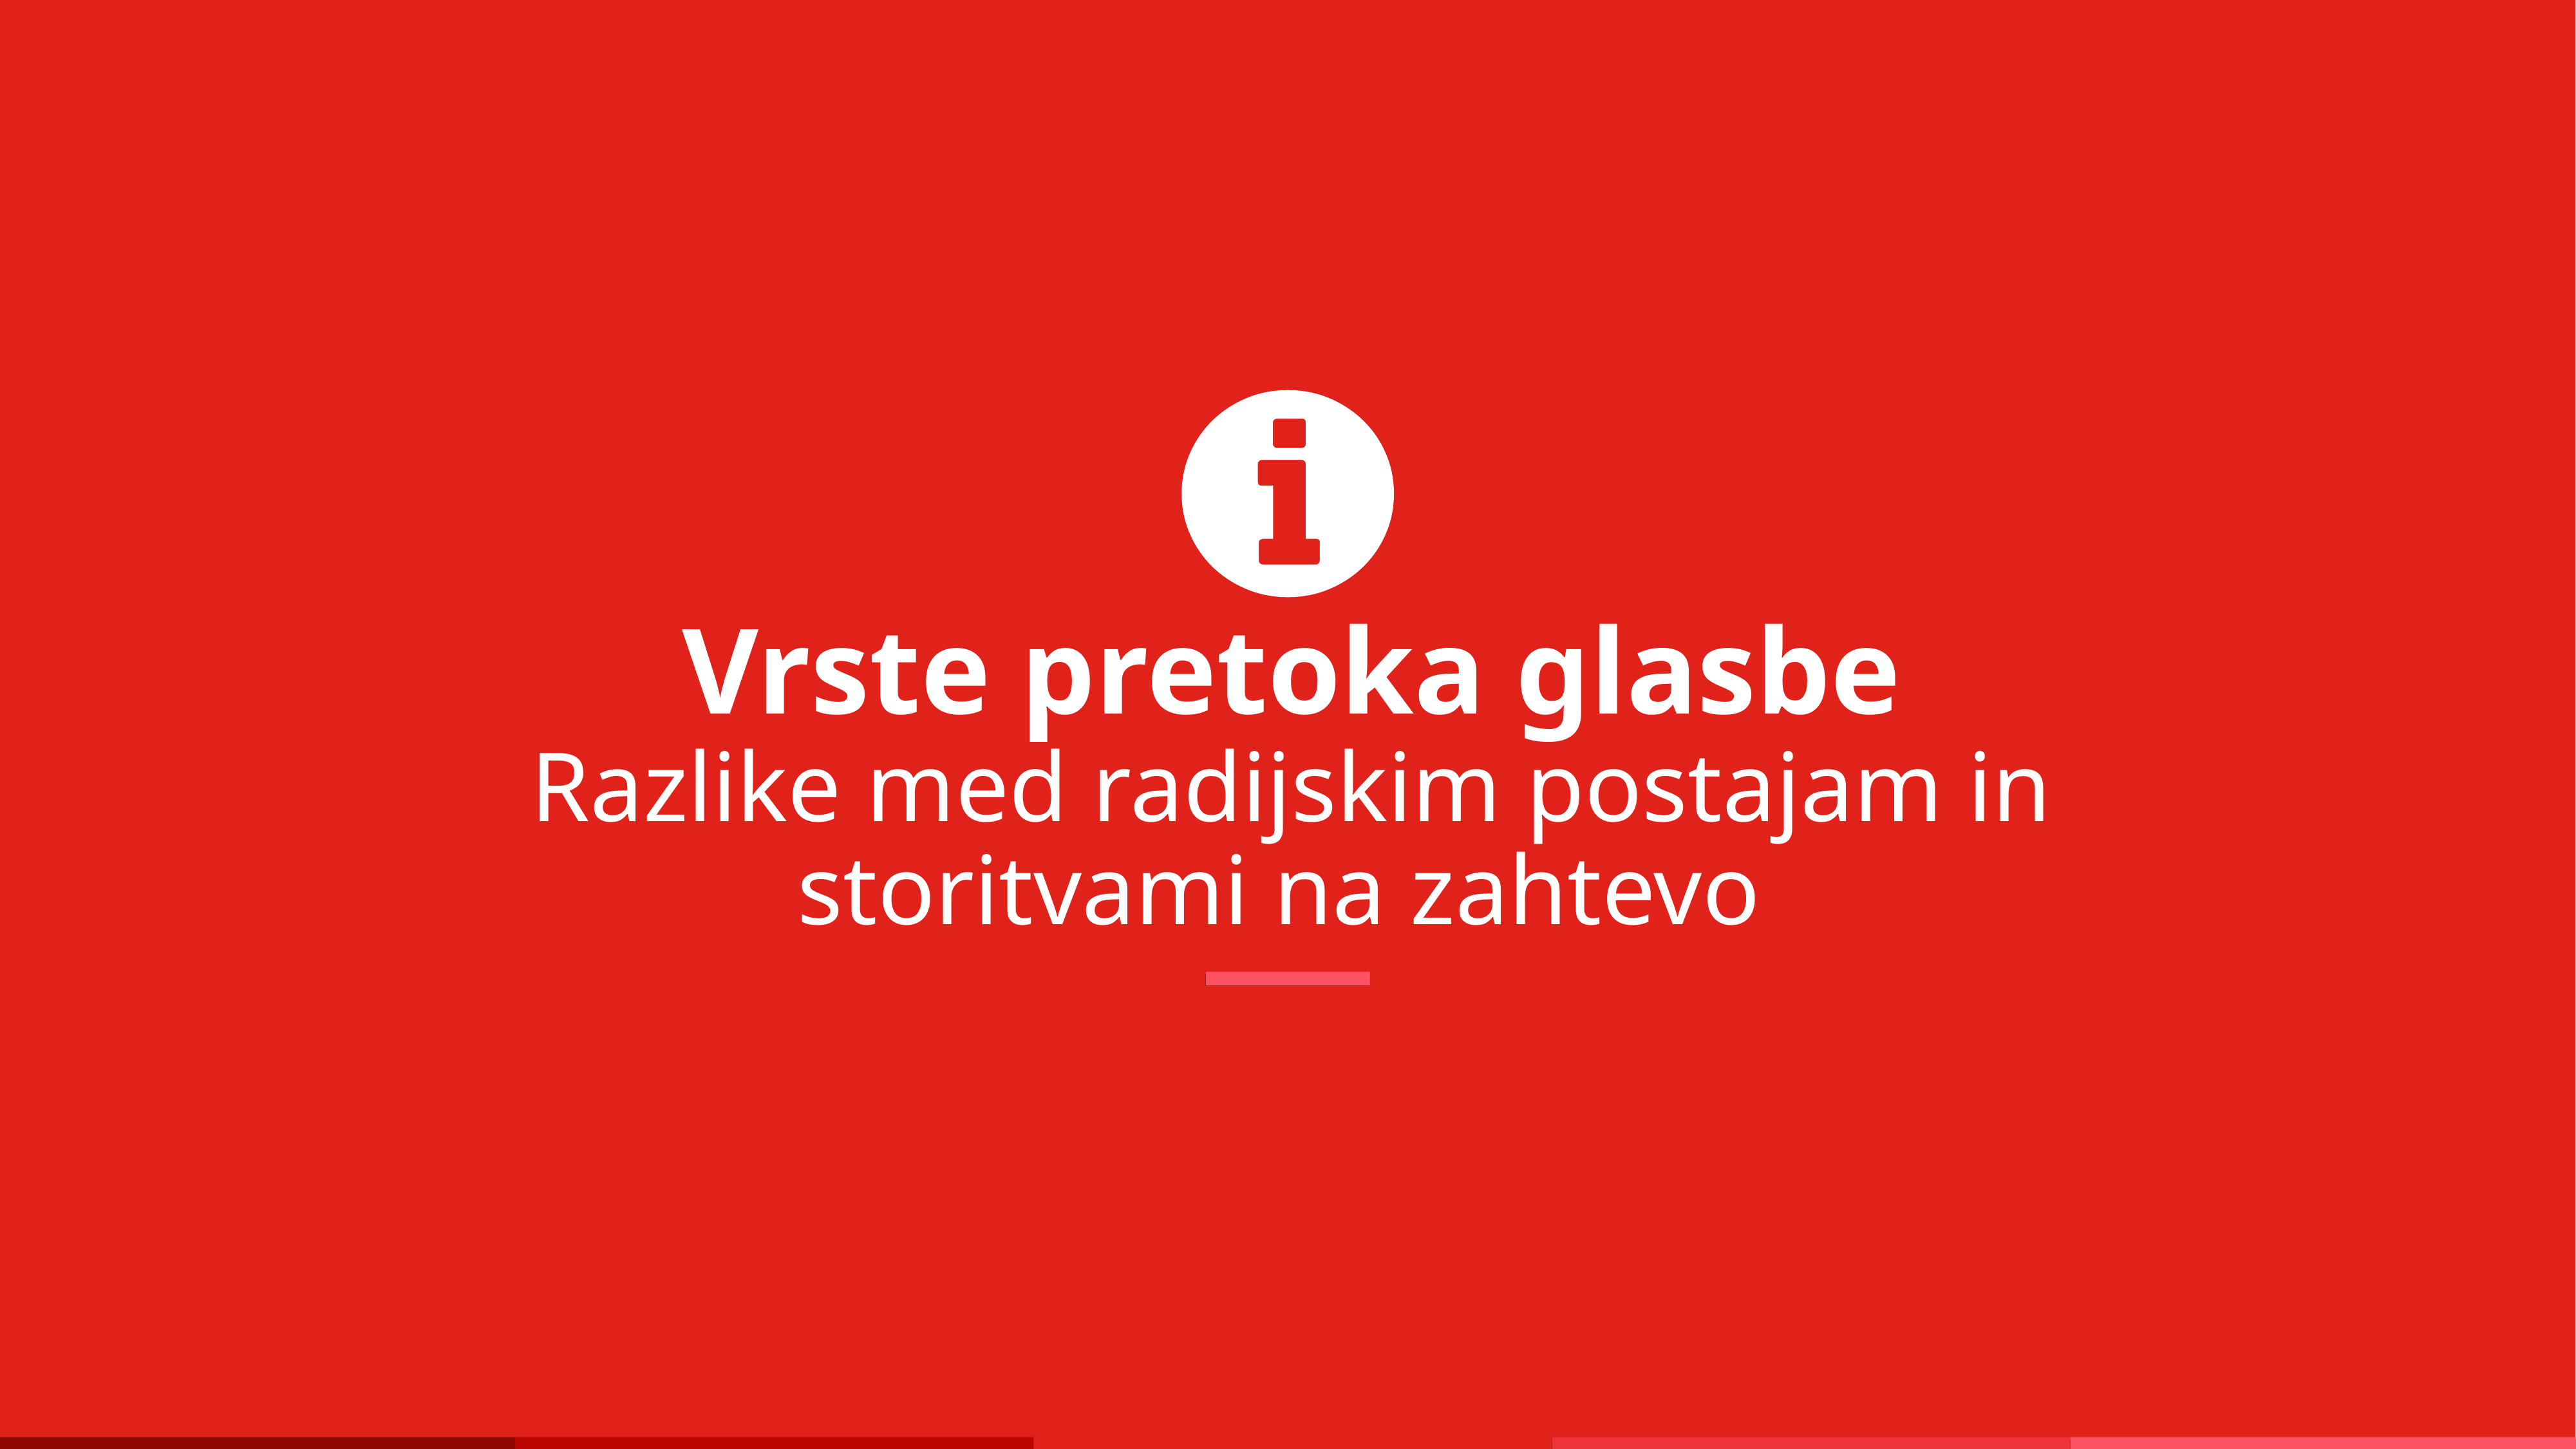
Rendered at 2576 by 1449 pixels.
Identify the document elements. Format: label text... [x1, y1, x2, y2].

text_box [1205, 971, 1370, 985]
text_box [1181, 390, 1395, 598]
text_box Vrste pretoka glasbe Razlike med radijskim postajam in storitvami na zahtevo [386, 607, 2197, 954]
